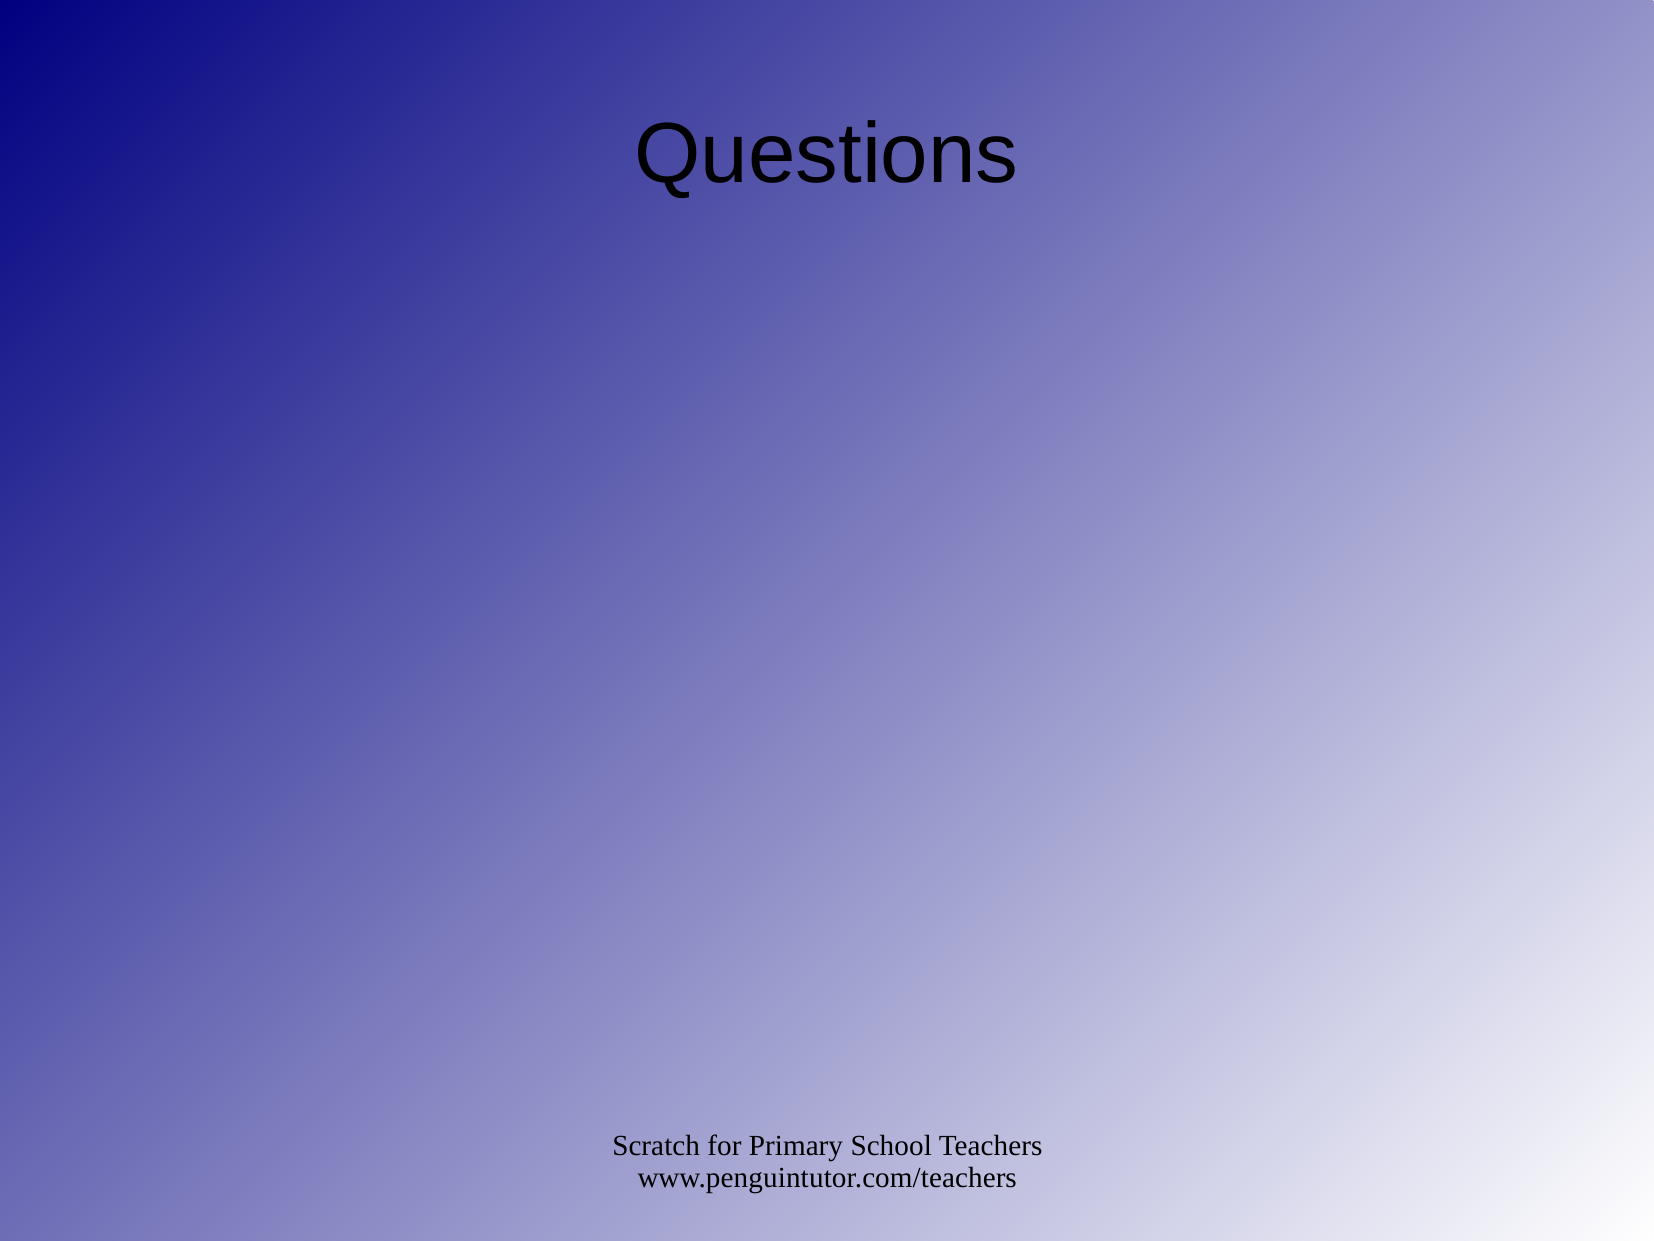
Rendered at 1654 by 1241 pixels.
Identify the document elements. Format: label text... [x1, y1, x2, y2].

title Questions [82, 49, 1571, 257]
